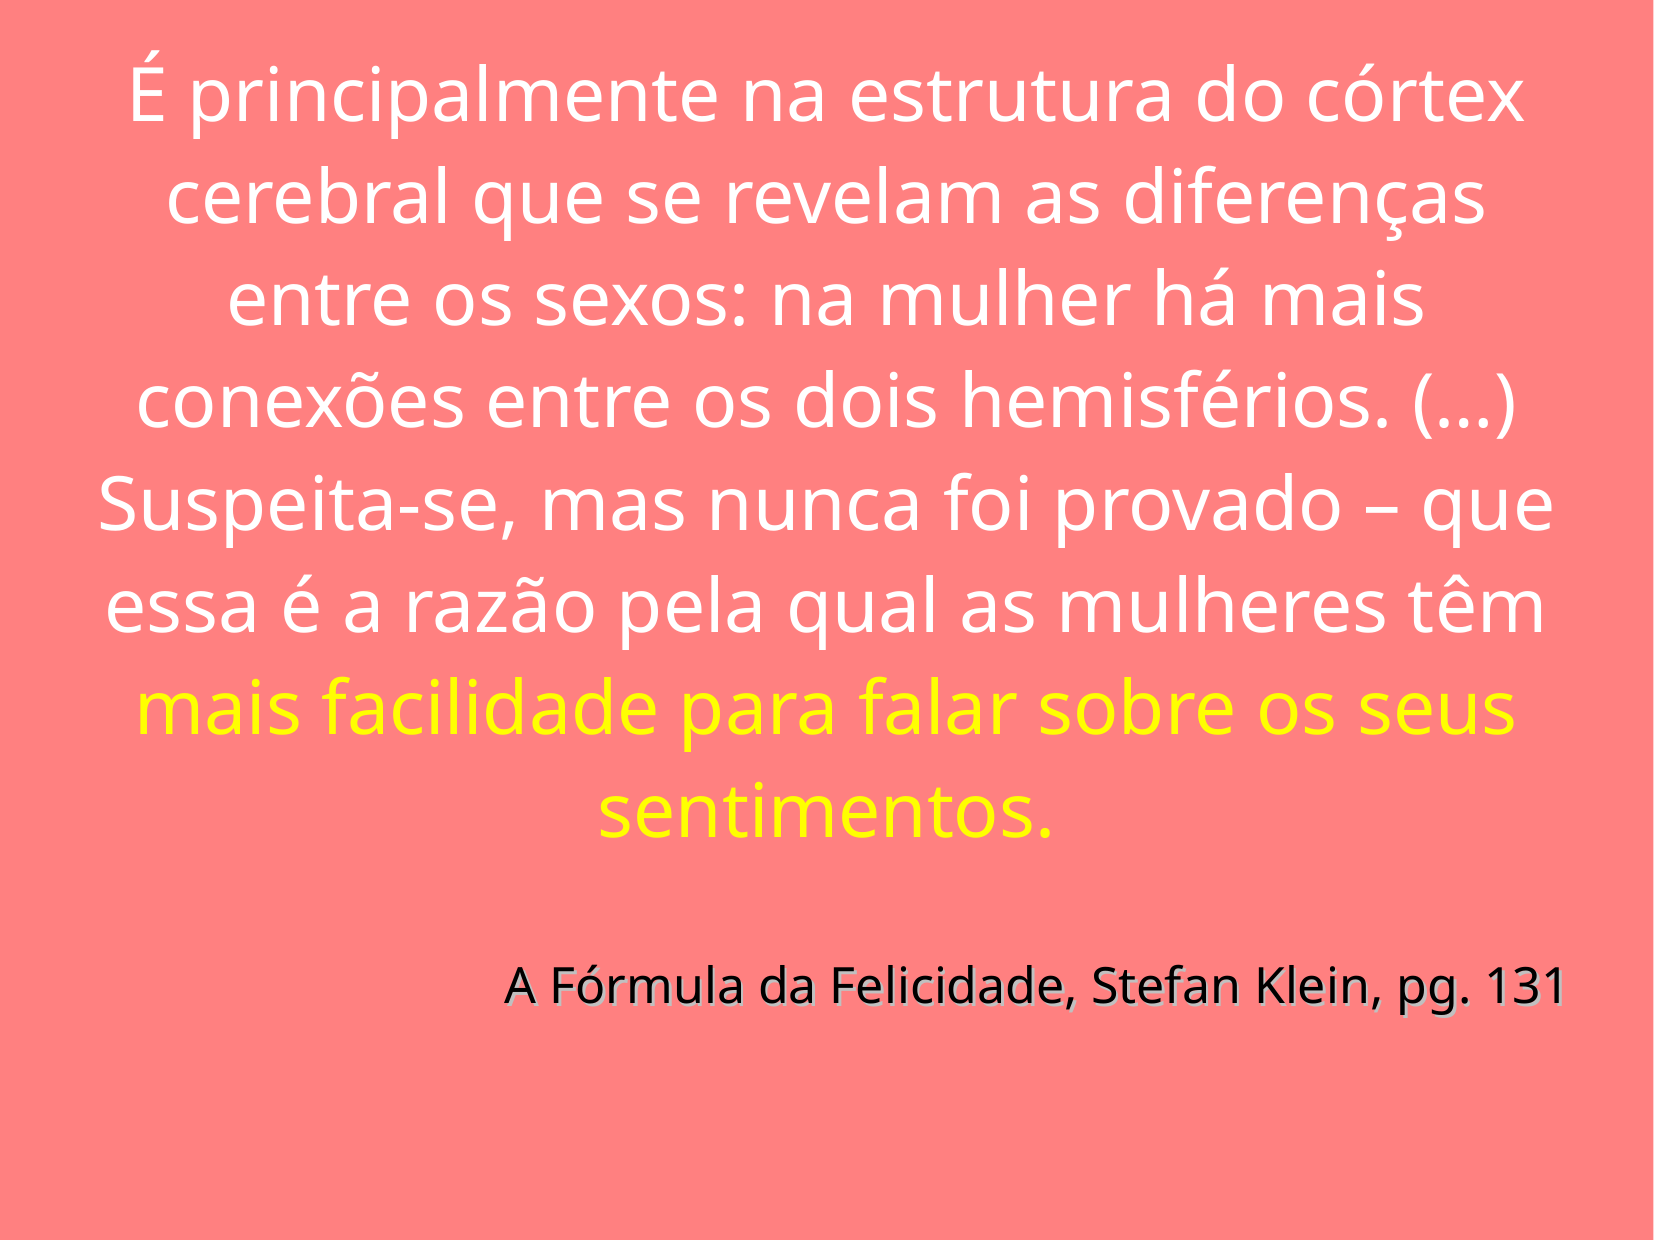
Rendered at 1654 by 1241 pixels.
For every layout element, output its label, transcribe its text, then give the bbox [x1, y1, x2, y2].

subtitle É principalmente na estrutura do córtex cerebral que se revelam as diferenças entre os sexos: na mulher há mais conexões entre os dois hemisférios. (…) Suspeita-se, mas nunca foi provado – que essa é a razão pela qual as mulheres têm mais facilidade para falar sobre os seus sentimentos. A Fórmula da Felicidade, Stefan Klein, pg. 131 [82, 49, 1571, 1010]
